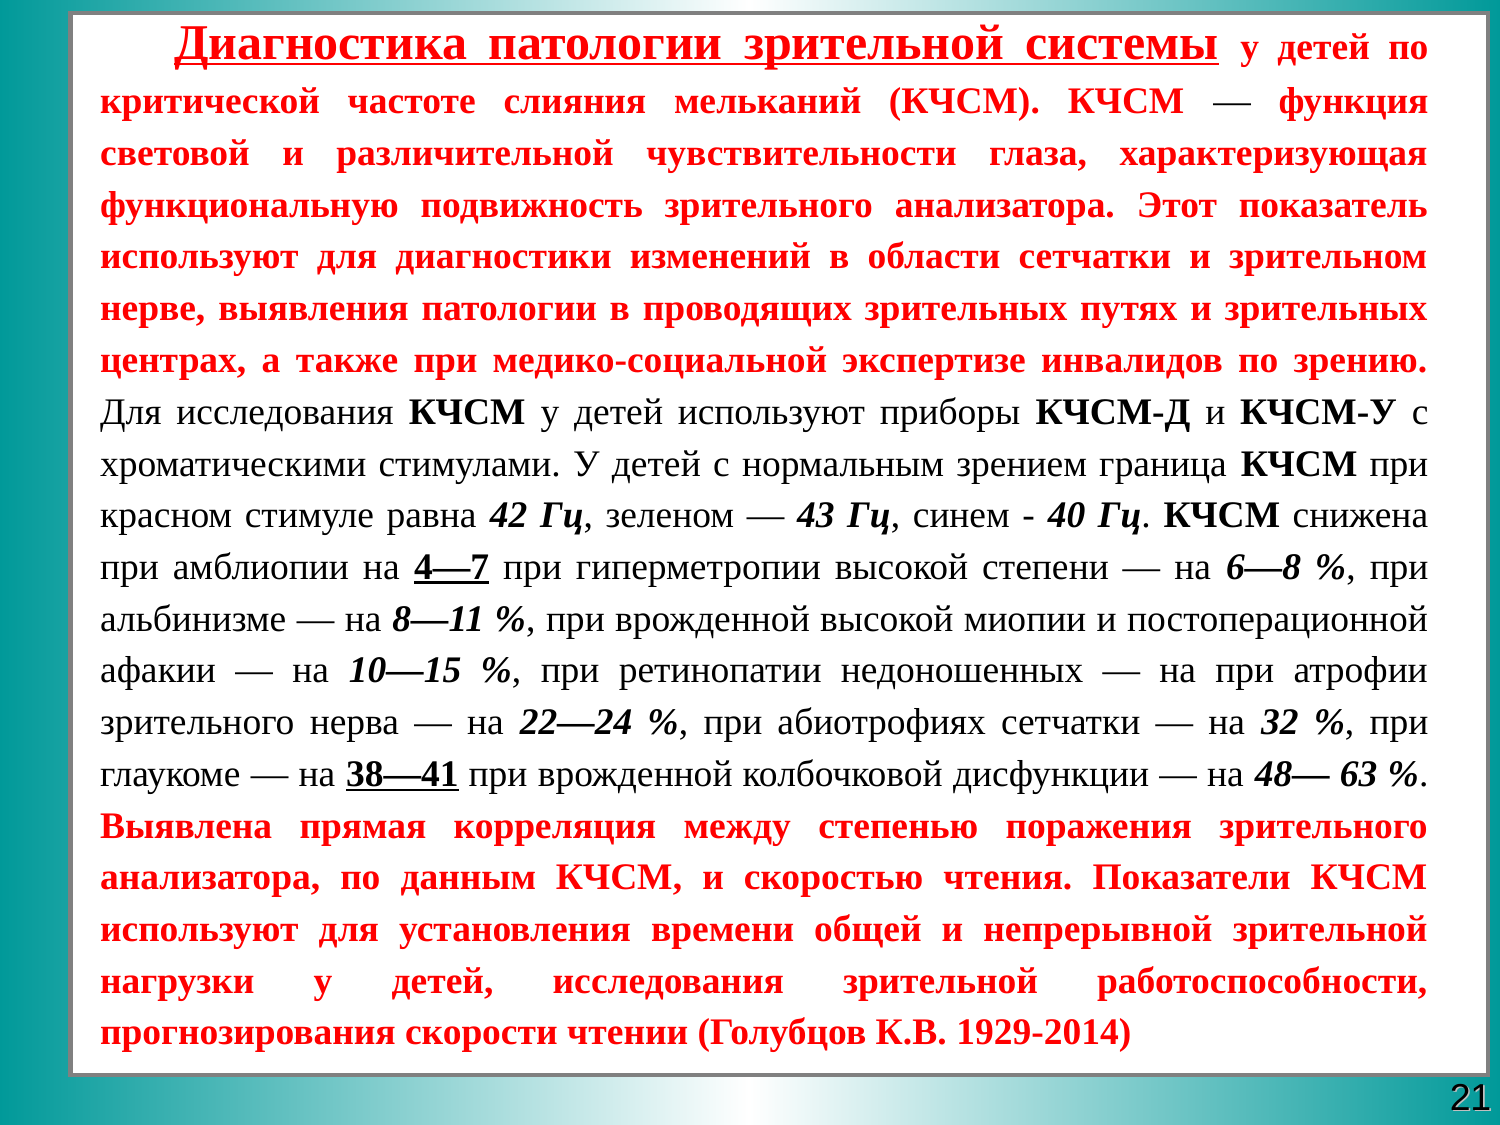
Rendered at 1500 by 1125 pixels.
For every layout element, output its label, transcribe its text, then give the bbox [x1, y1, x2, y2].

text_box Диагностика патологии зрительной системы у детей по критической частоте слияния мельканий (КЧСМ). КЧСМ — функция световой и различительной чувствительности глаза, характеризующая функциональную подвижность зрительного анализатора. Этот показатель используют для диагностики изменений в области сетчатки и зрительном нерве, выявления патологии в проводящих зрительных путях и зрительных центрах, а также при медико-социальной экспертизе инвалидов по зрению. Для исследования КЧСМ у детей используют приборы КЧСМ-Д и КЧСМ-У с хроматическими стимулами. У детей с нормальным зрением граница КЧСМ при красном стимуле равна 42 Гц, зеленом — 43 Гц, синем - 40 Гц. КЧСМ снижена при амблиопии на 4—7 при гиперметропии высокой степени — на 6—8 %, при альбинизме — на 8—11 %, при врожденной высокой миопии и постоперационной афакии — на 10—15 %, при ретинопатии недоношенных — на при атрофии зрительного нерва — на 22—24 %, при абиотрофиях сетчатки — на 32 %, при глаукоме — на 38—41 при врожденной колбочковой дисфункции — на 48— 63 %. Выявлена прямая корреляция между степенью поражения зрительного анализатора, по данным КЧСМ, и скоростью чтения. Показатели КЧСМ используют для установления времени общей и непрерывной зрительной нагрузки у детей, исследования зрительной работоспособности, прогнозирования скорости чтении (Голубцов К.В. 1929-2014) [71, 0, 1500, 1060]
list [70, 13, 1489, 1075]
